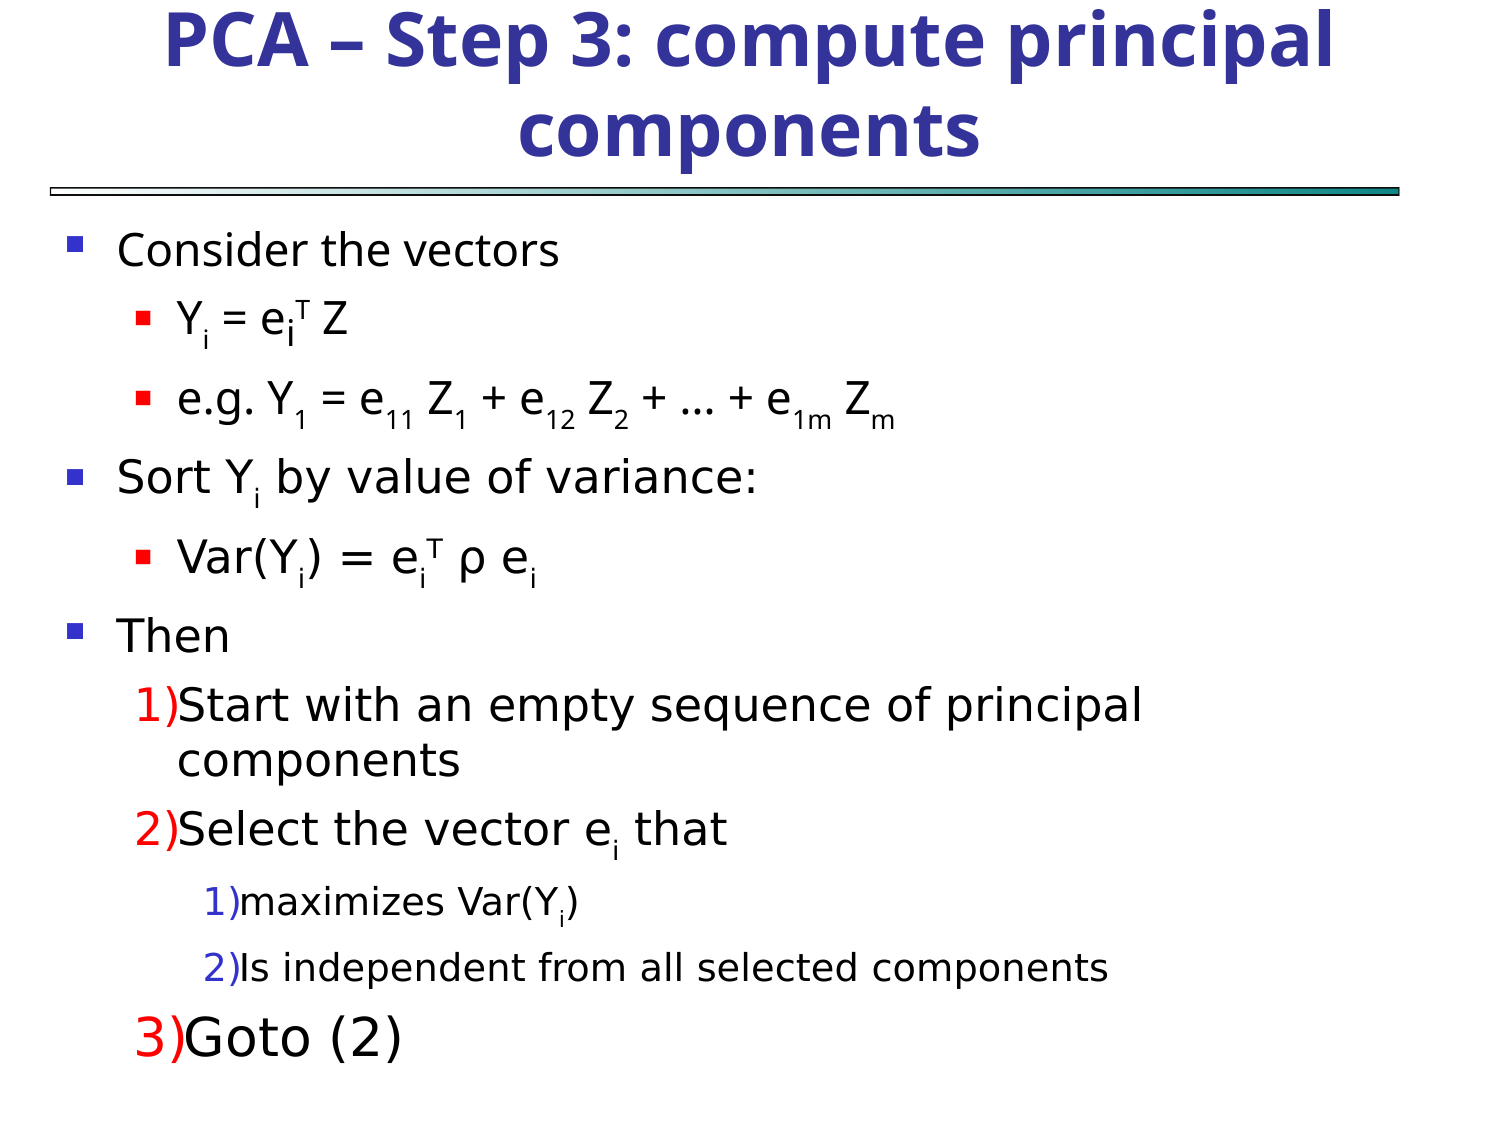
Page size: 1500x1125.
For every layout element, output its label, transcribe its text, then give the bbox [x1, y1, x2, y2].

list Consider the vectors Yi = eiT Z e.g. Y1 = e11 Z1 + e12 Z2 + … + e1m Zm Sort Yi by value of variance: Var(Yi) = eiT ρ ei Then Start with an empty sequence of principal components Select the vector ei that maximizes Var(Yi) Is independent from all selected components Goto (2) [49, 212, 1425, 1081]
title PCA – Step 3: compute principal components [0, 0, 1500, 180]
